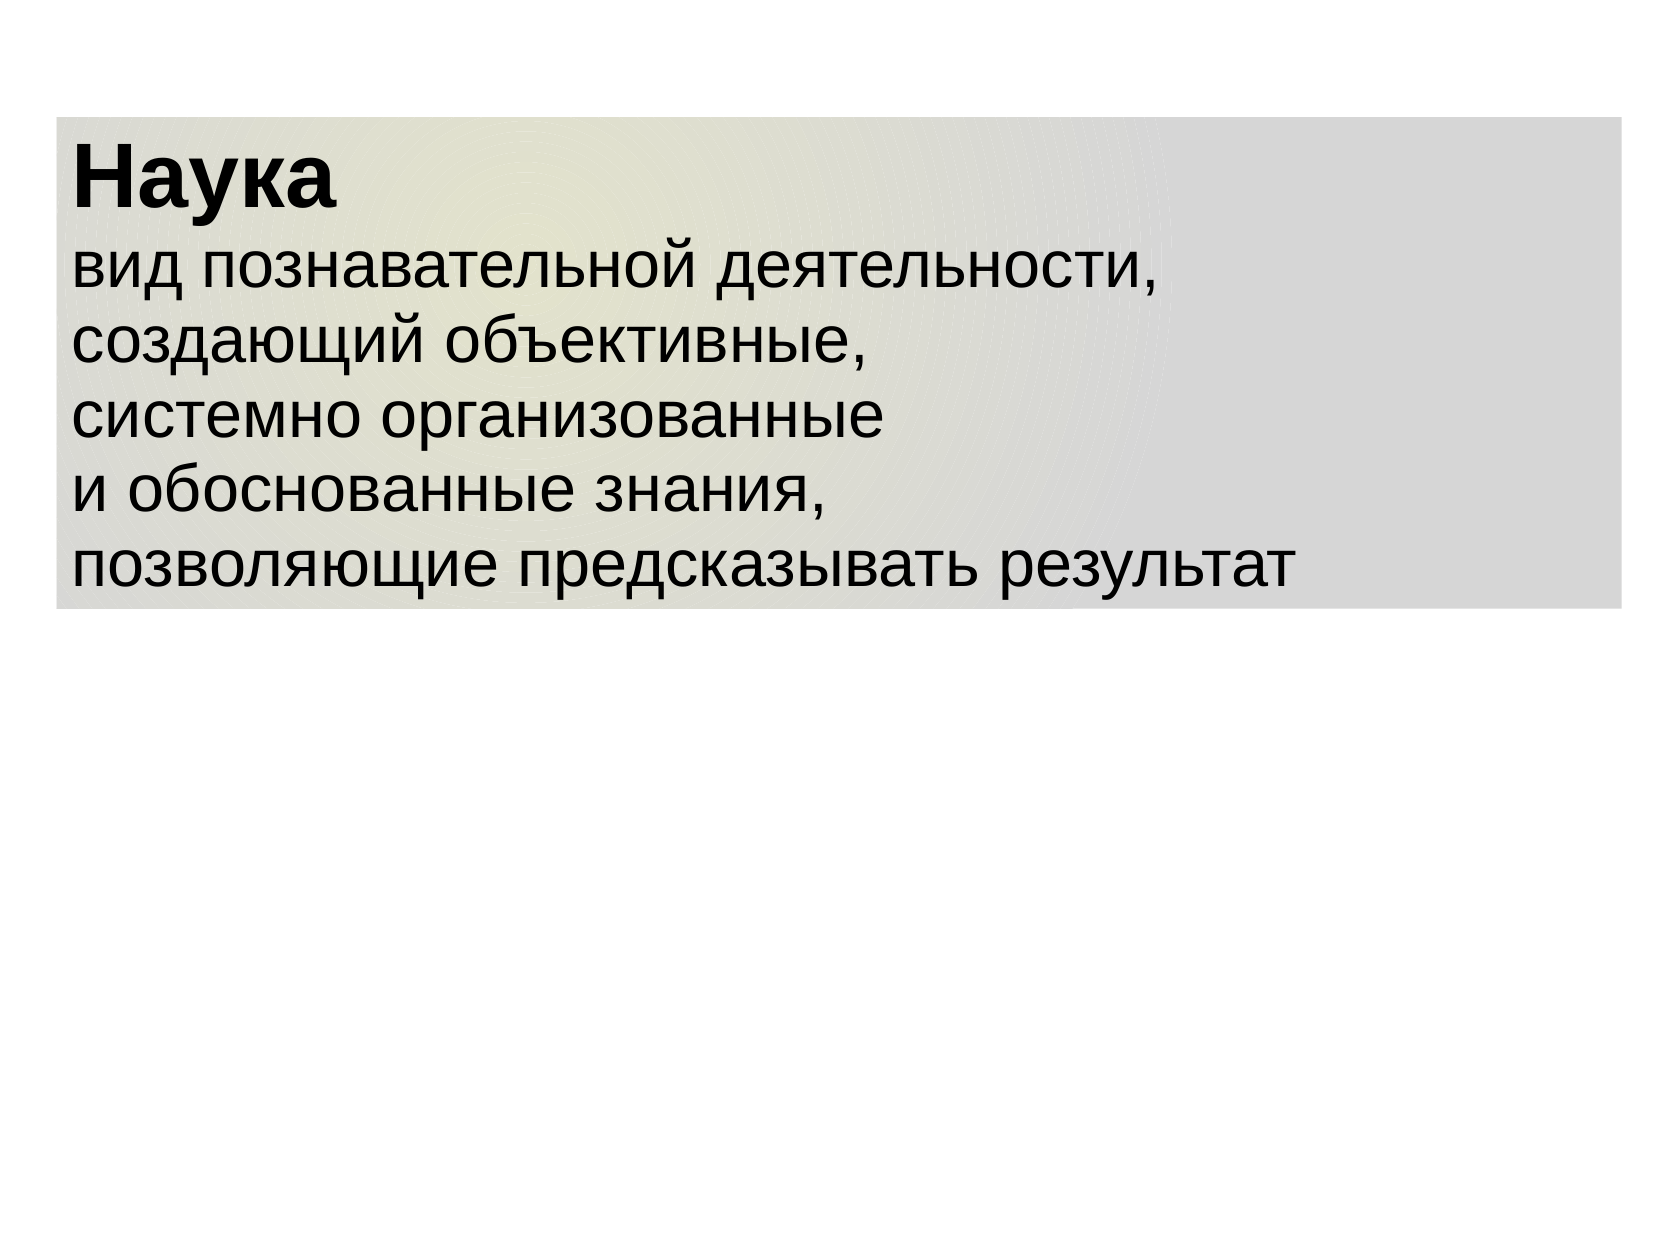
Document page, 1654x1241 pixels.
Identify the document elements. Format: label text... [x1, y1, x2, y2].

text_box Наука вид познавательной деятельности, создающий объективные, системно организованные и обоснованные знания, позволяющие предсказывать результат [56, 117, 1622, 609]
